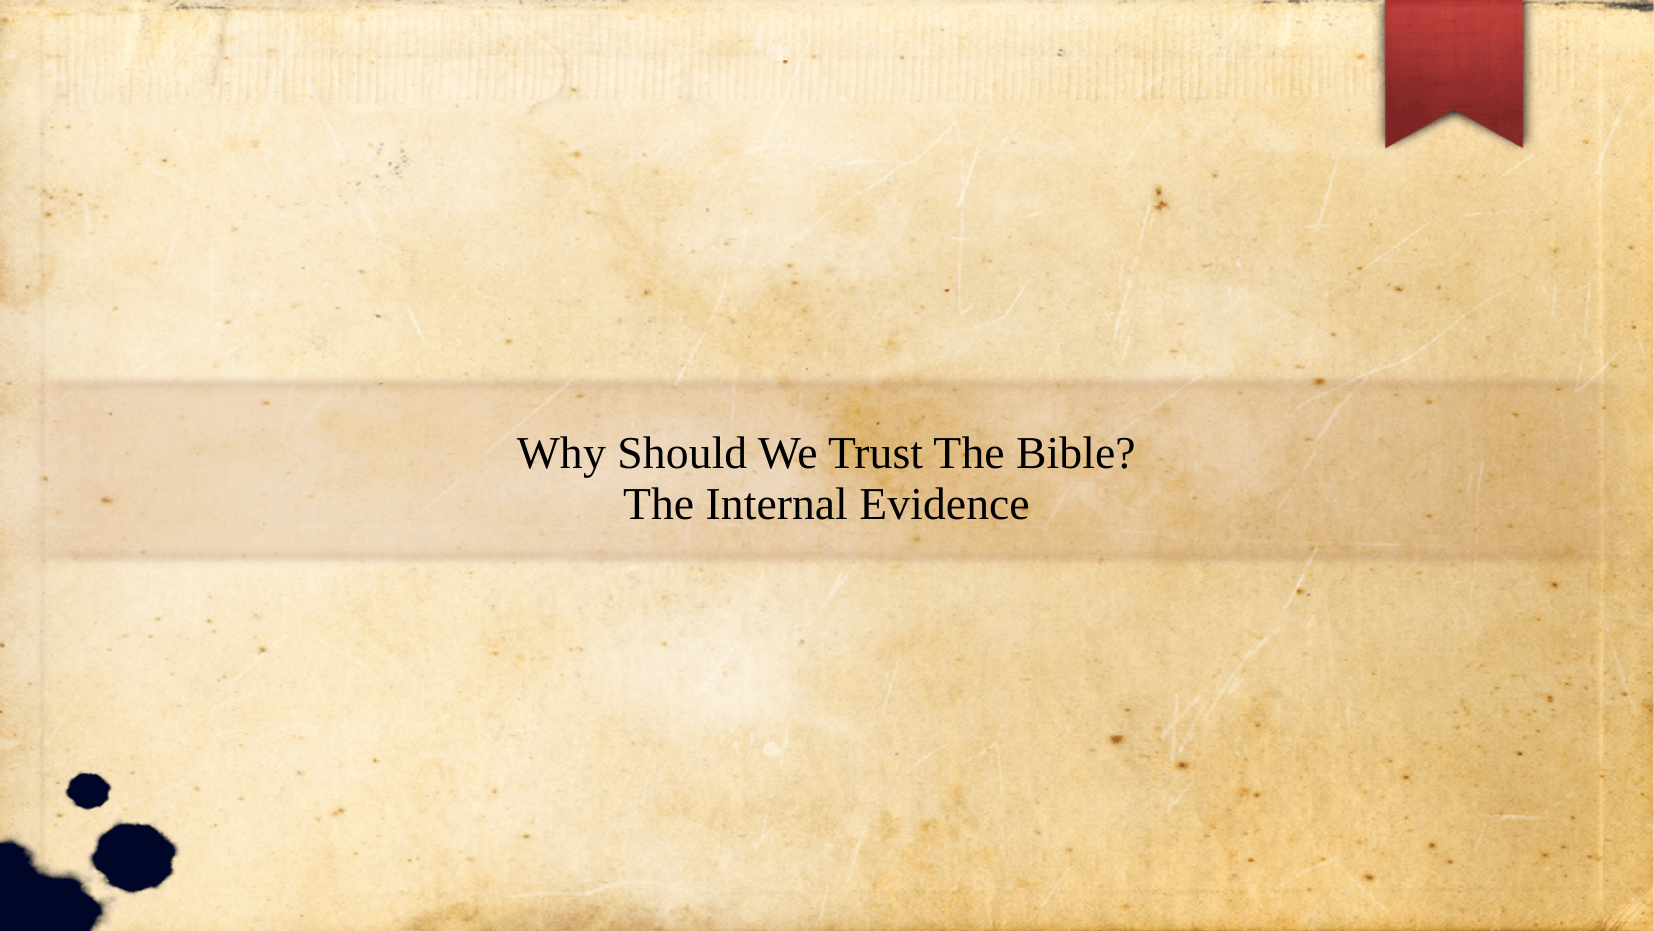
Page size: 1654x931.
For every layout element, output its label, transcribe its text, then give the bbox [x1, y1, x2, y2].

title Why Should We Trust The Bible? The Internal Evidence [389, 414, 1264, 542]
picture [0, 0, 1654, 931]
